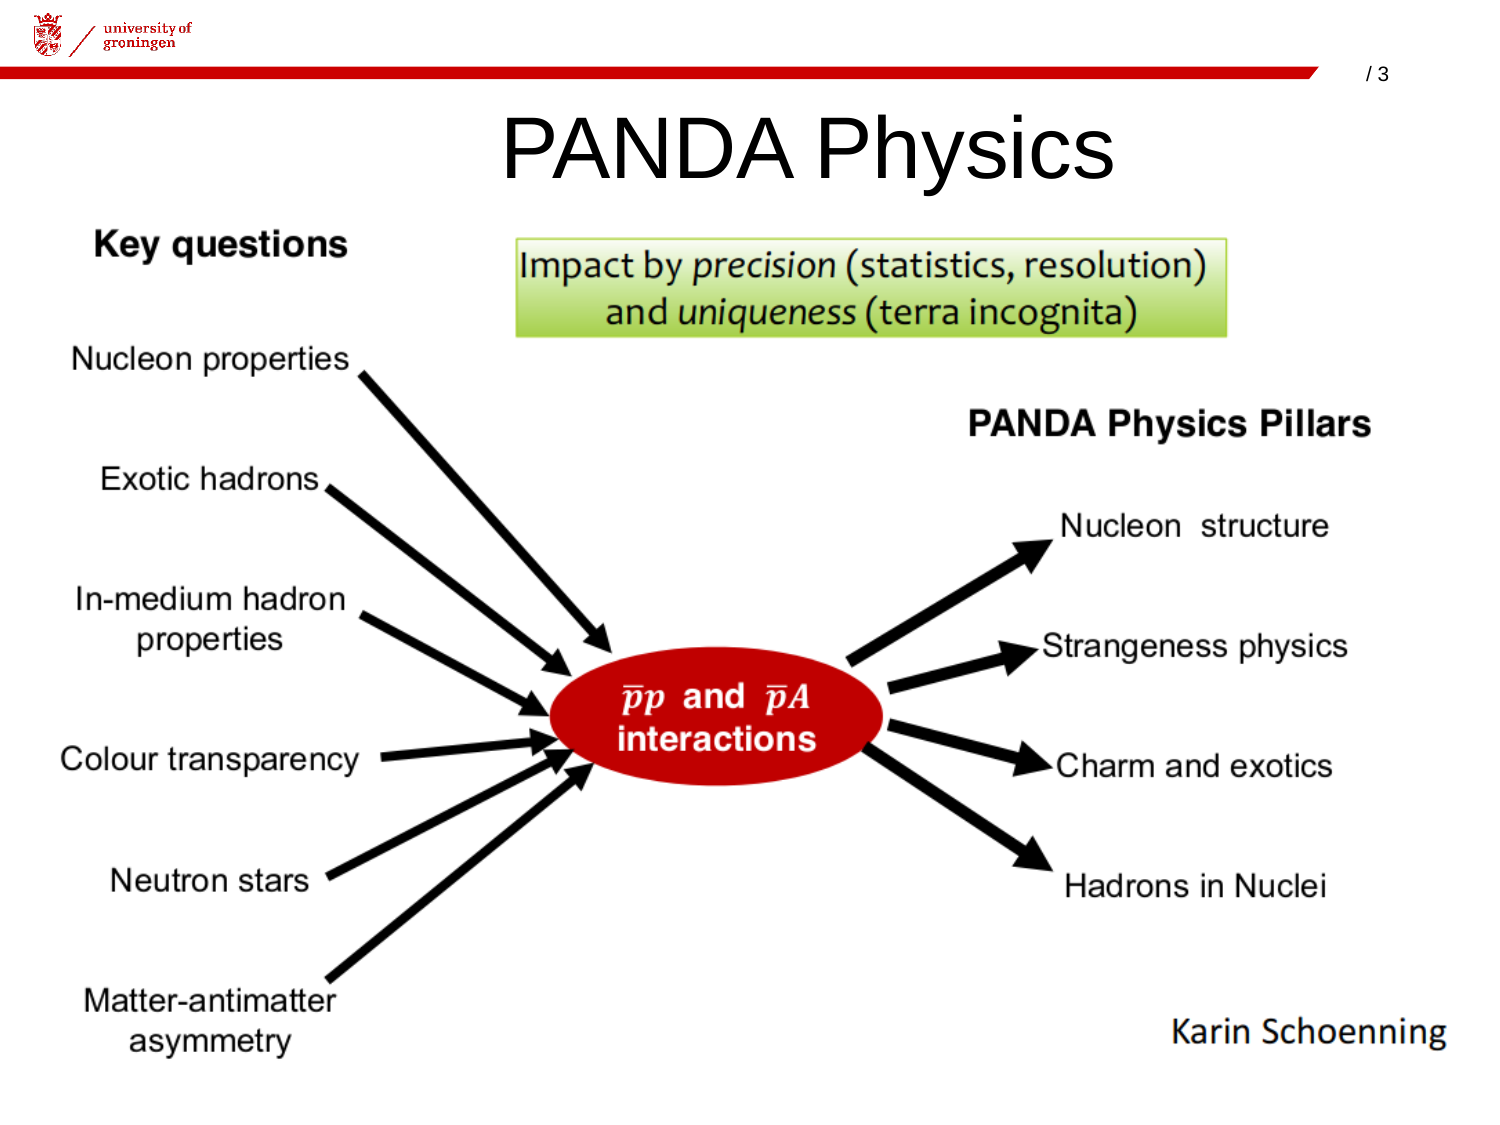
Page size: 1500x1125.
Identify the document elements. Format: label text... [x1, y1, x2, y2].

title PANDA Physics [0, 78, 1500, 208]
picture [35, 214, 1455, 1063]
text_box / 1 [1351, 55, 1487, 94]
picture [34, 13, 192, 57]
